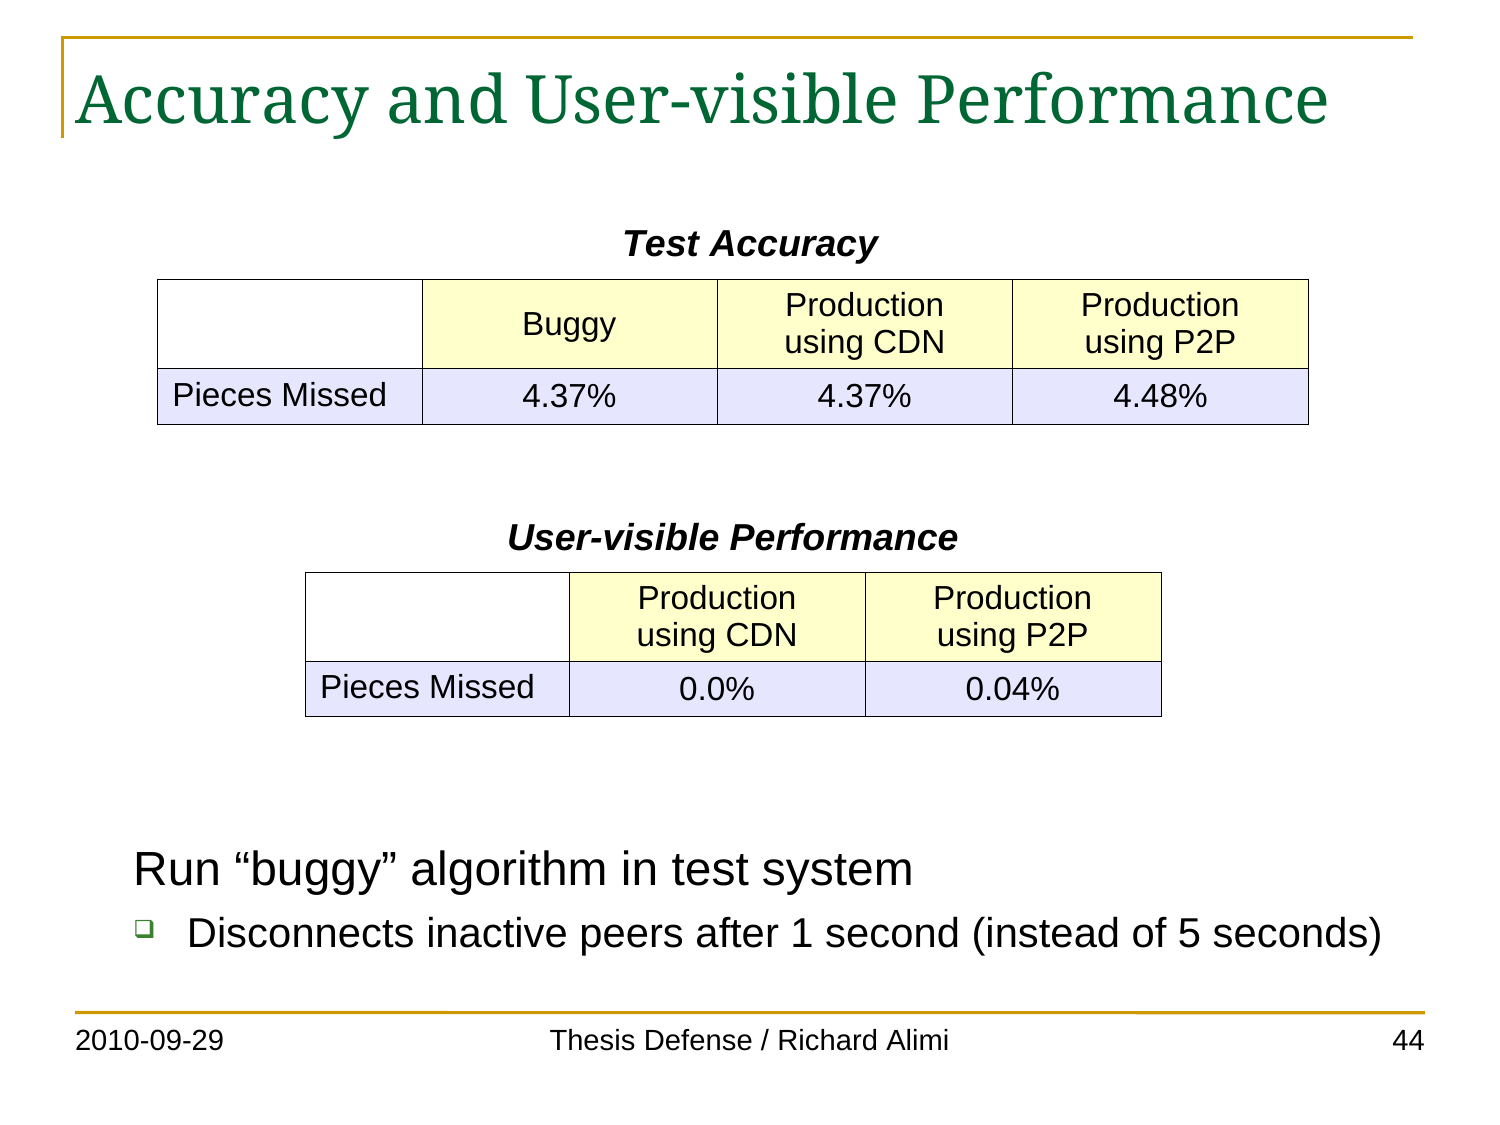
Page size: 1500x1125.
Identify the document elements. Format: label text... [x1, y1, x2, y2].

table_header Production using P2P [1013, 280, 1308, 368]
table_cell 0.04% [866, 662, 1161, 716]
table_cell 4.37% [423, 369, 717, 424]
title Accuracy and User-visible Performance [75, 45, 1425, 151]
table_cell 0.0% [570, 662, 865, 716]
table_cell 4.37% [718, 369, 1012, 424]
table_header [158, 280, 422, 368]
table_header Production using CDN [718, 280, 1012, 368]
list Run “buggy” algorithm in test system Disconnects inactive peers after 1 second (instead of 5 seconds) [77, 842, 1425, 991]
table_cell Pieces Missed [306, 662, 569, 716]
table_header Production using CDN [570, 573, 865, 661]
table_cell Pieces Missed [158, 369, 422, 424]
table_header [306, 573, 569, 661]
text_box User-visible Performance [492, 505, 974, 566]
table_header Buggy [423, 280, 717, 368]
table_cell 4.48% [1013, 369, 1308, 424]
text_box Test Accuracy [607, 211, 893, 272]
table_header Production using P2P [866, 573, 1161, 661]
